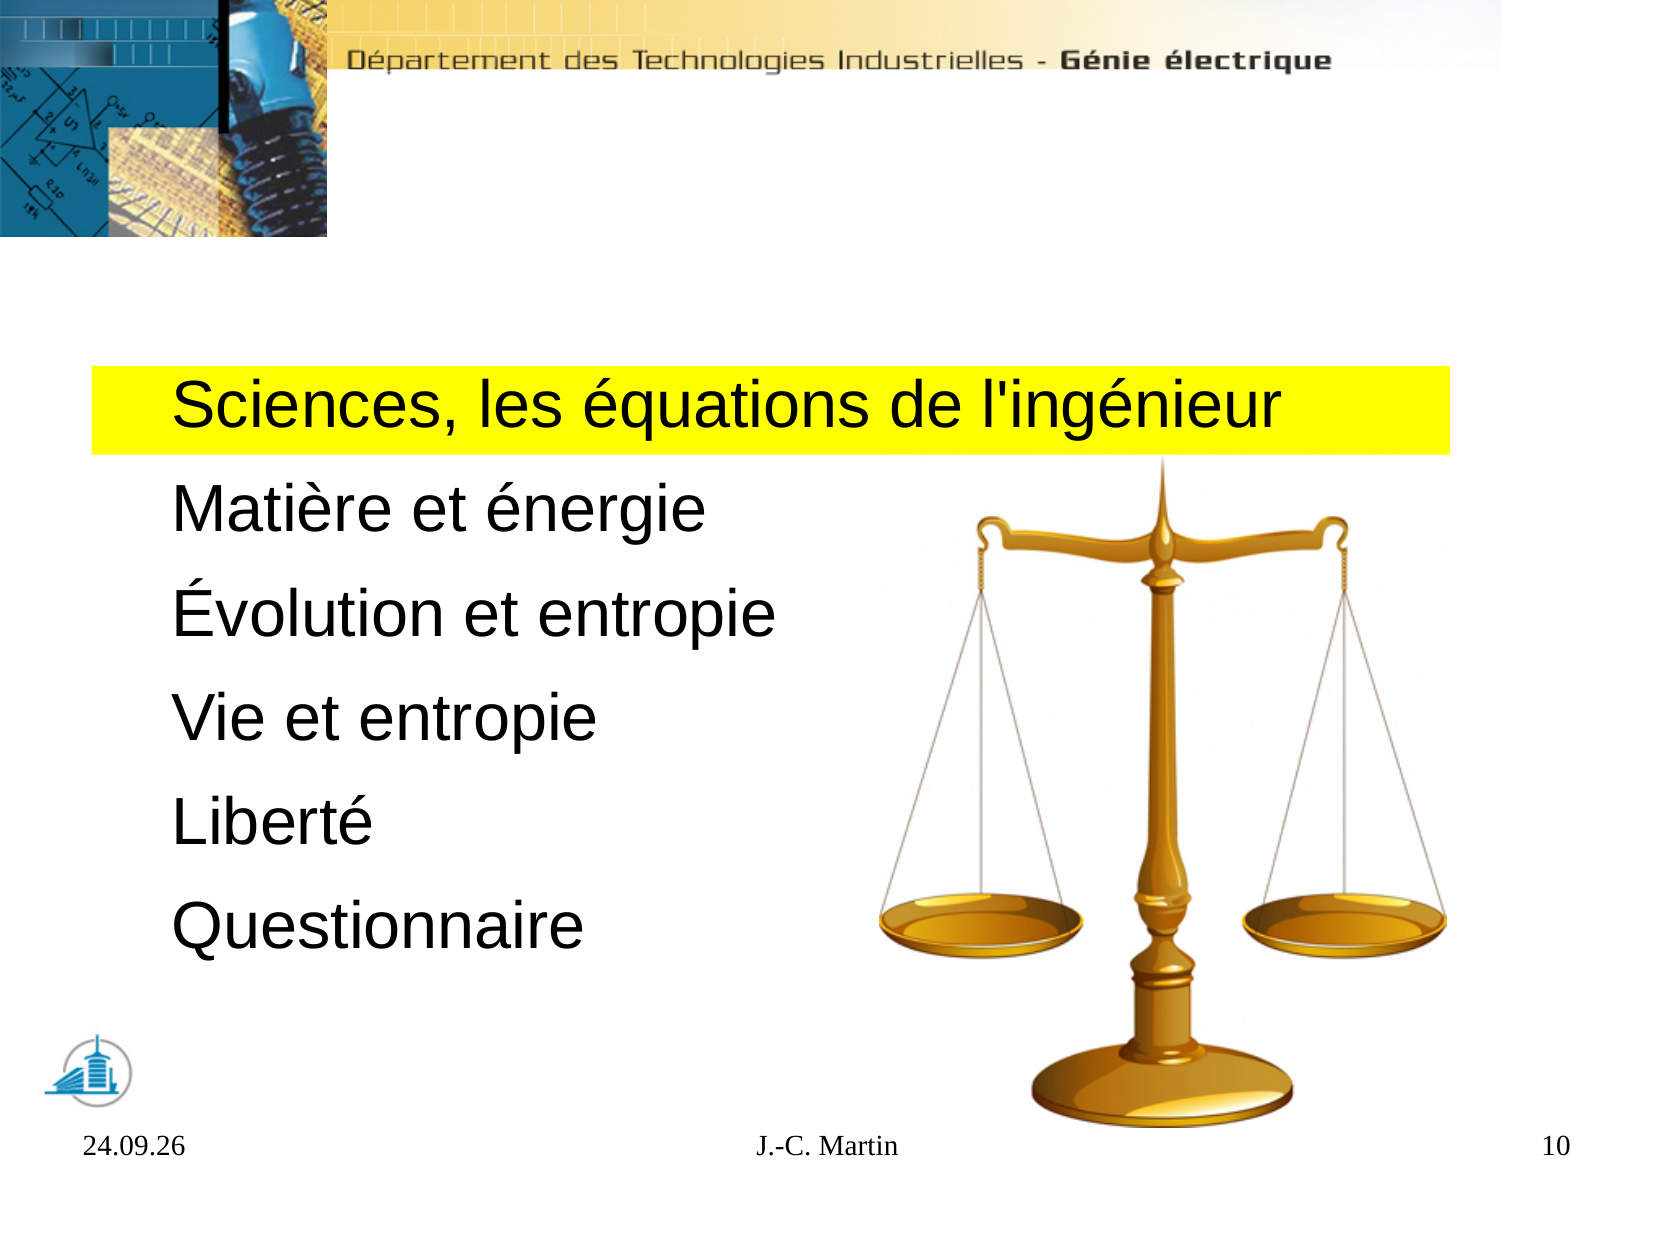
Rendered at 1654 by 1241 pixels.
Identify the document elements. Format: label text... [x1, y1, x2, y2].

picture [0, 0, 1501, 237]
picture [37, 1025, 138, 1111]
text_box [91, 366, 153, 455]
list Sciences, les équations de l'ingénieur Matière et énergie Évolution et entropie Vie et entropie Liberté Questionnaire [153, 366, 1512, 1013]
picture [879, 455, 1447, 1128]
